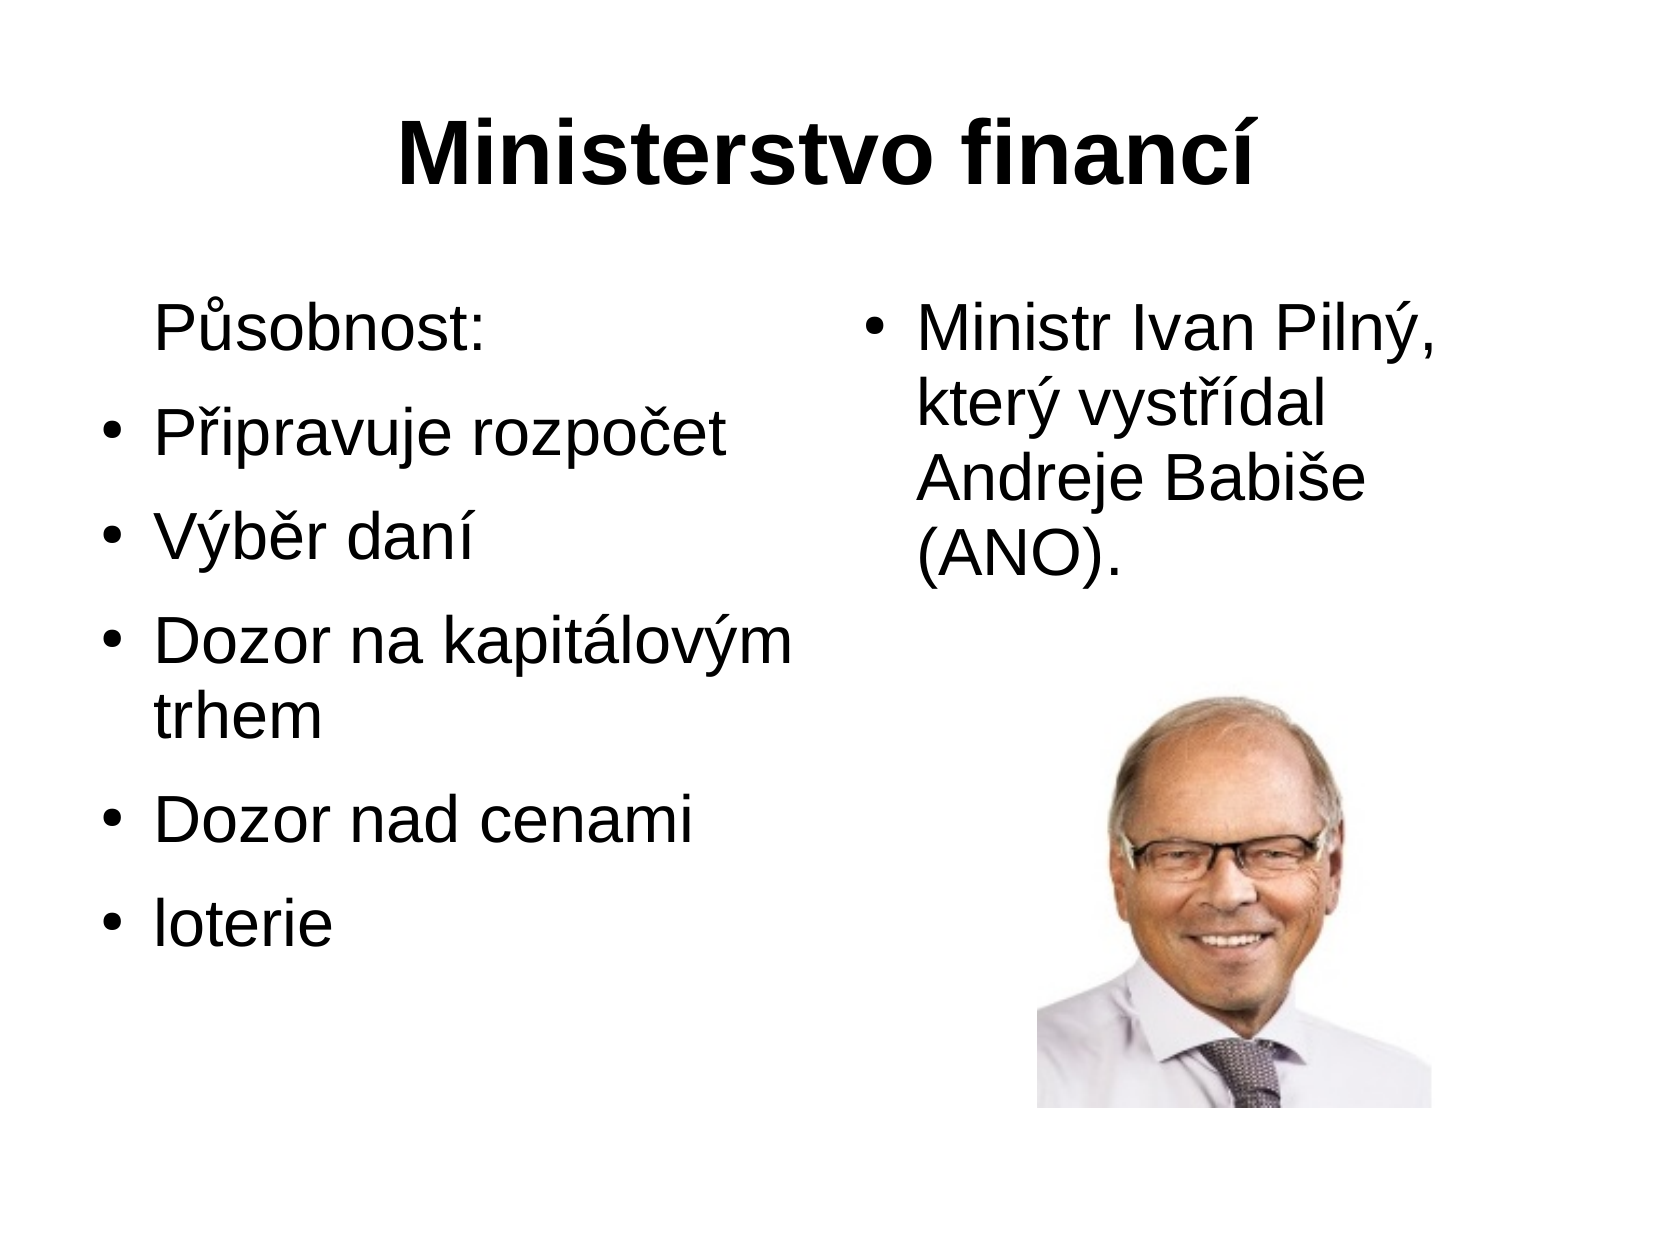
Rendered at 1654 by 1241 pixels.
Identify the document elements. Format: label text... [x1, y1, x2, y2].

title Ministerstvo financí [82, 49, 1571, 257]
list Působnost: Připravuje rozpočet Výběr daní Dozor na kapitálovým trhem Dozor nad cenami loterie [82, 290, 809, 1109]
list Ministr Ivan Pilný, který vystřídal Andreje Babiše (ANO). [845, 290, 1572, 681]
picture [1037, 649, 1447, 1109]
